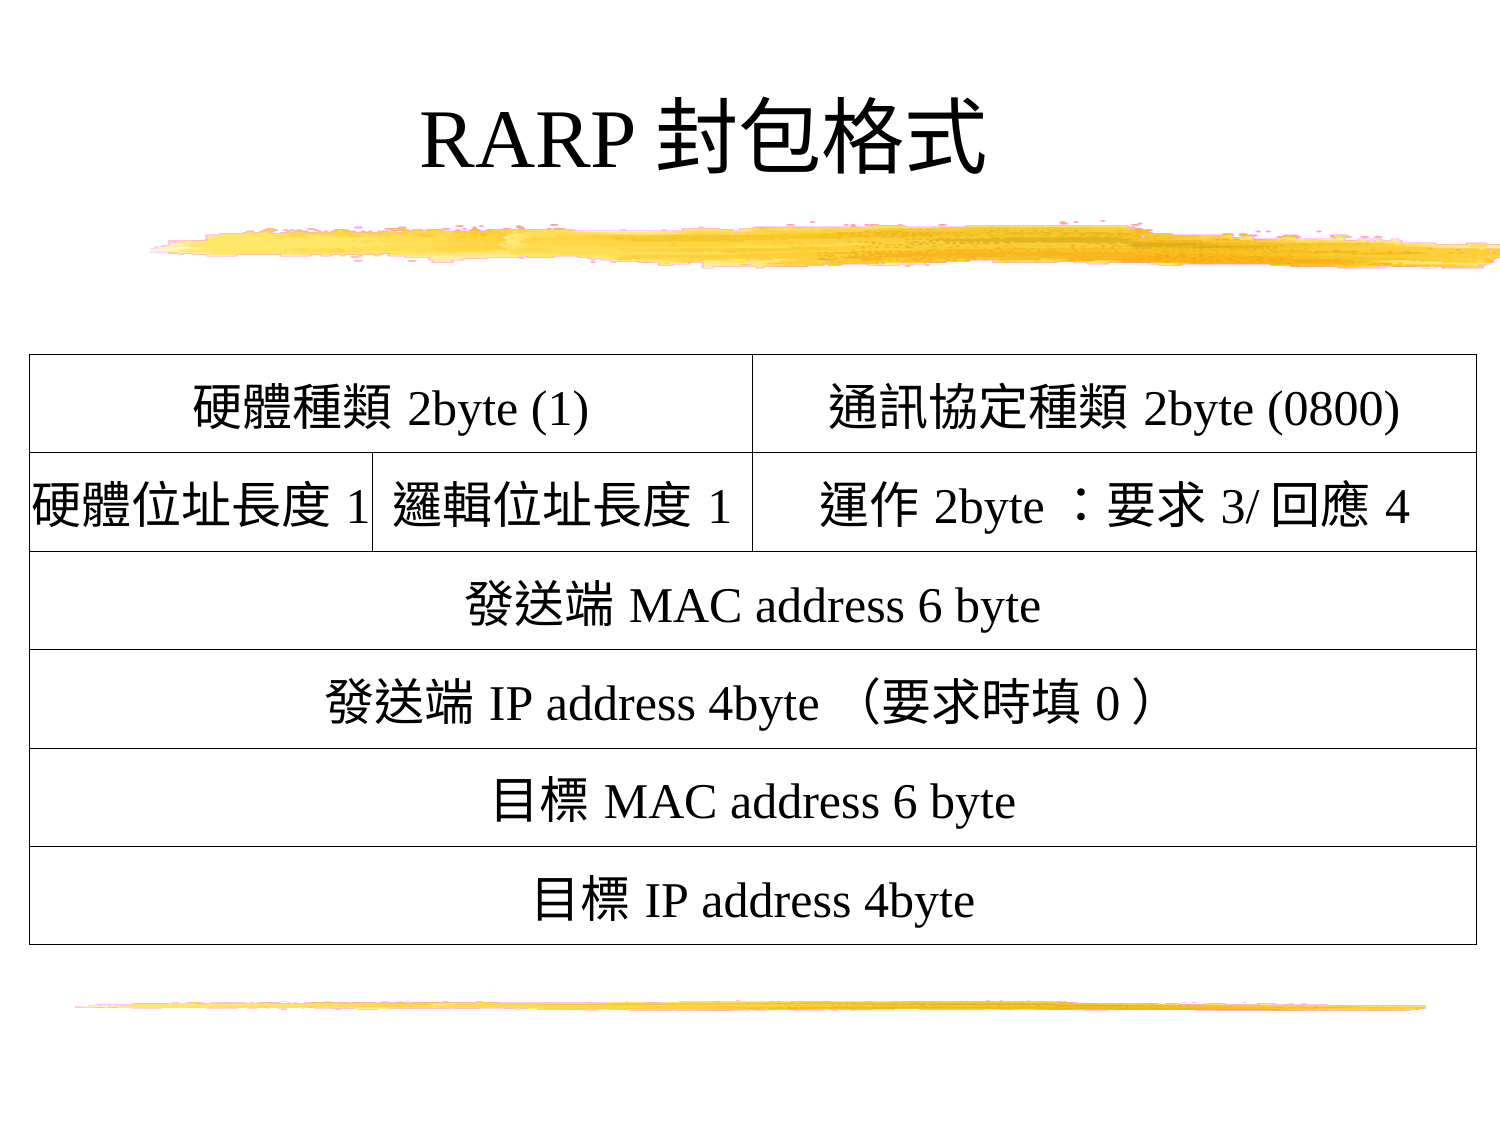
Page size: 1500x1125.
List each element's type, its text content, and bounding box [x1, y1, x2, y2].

picture [150, 215, 1500, 279]
picture [75, 999, 1426, 1013]
title RARP封包格式 [66, 44, 1342, 218]
text_box 發送端IP address 4byte（要求時填0） [29, 650, 1477, 749]
text_box 發送端MAC address 6 byte [29, 552, 1477, 650]
text_box 目標MAC address 6 byte [29, 749, 1477, 847]
text_box 硬體位址長度1 [29, 453, 372, 552]
text_box 目標IP address 4byte [29, 847, 1477, 945]
text_box 運作2byte：要求3/回應4 [753, 453, 1477, 552]
text_box 通訊協定種類2byte (0800) [752, 354, 1477, 453]
text_box 邏輯位址長度1 [372, 453, 753, 552]
text_box 硬體種類2byte (1) [29, 354, 752, 453]
